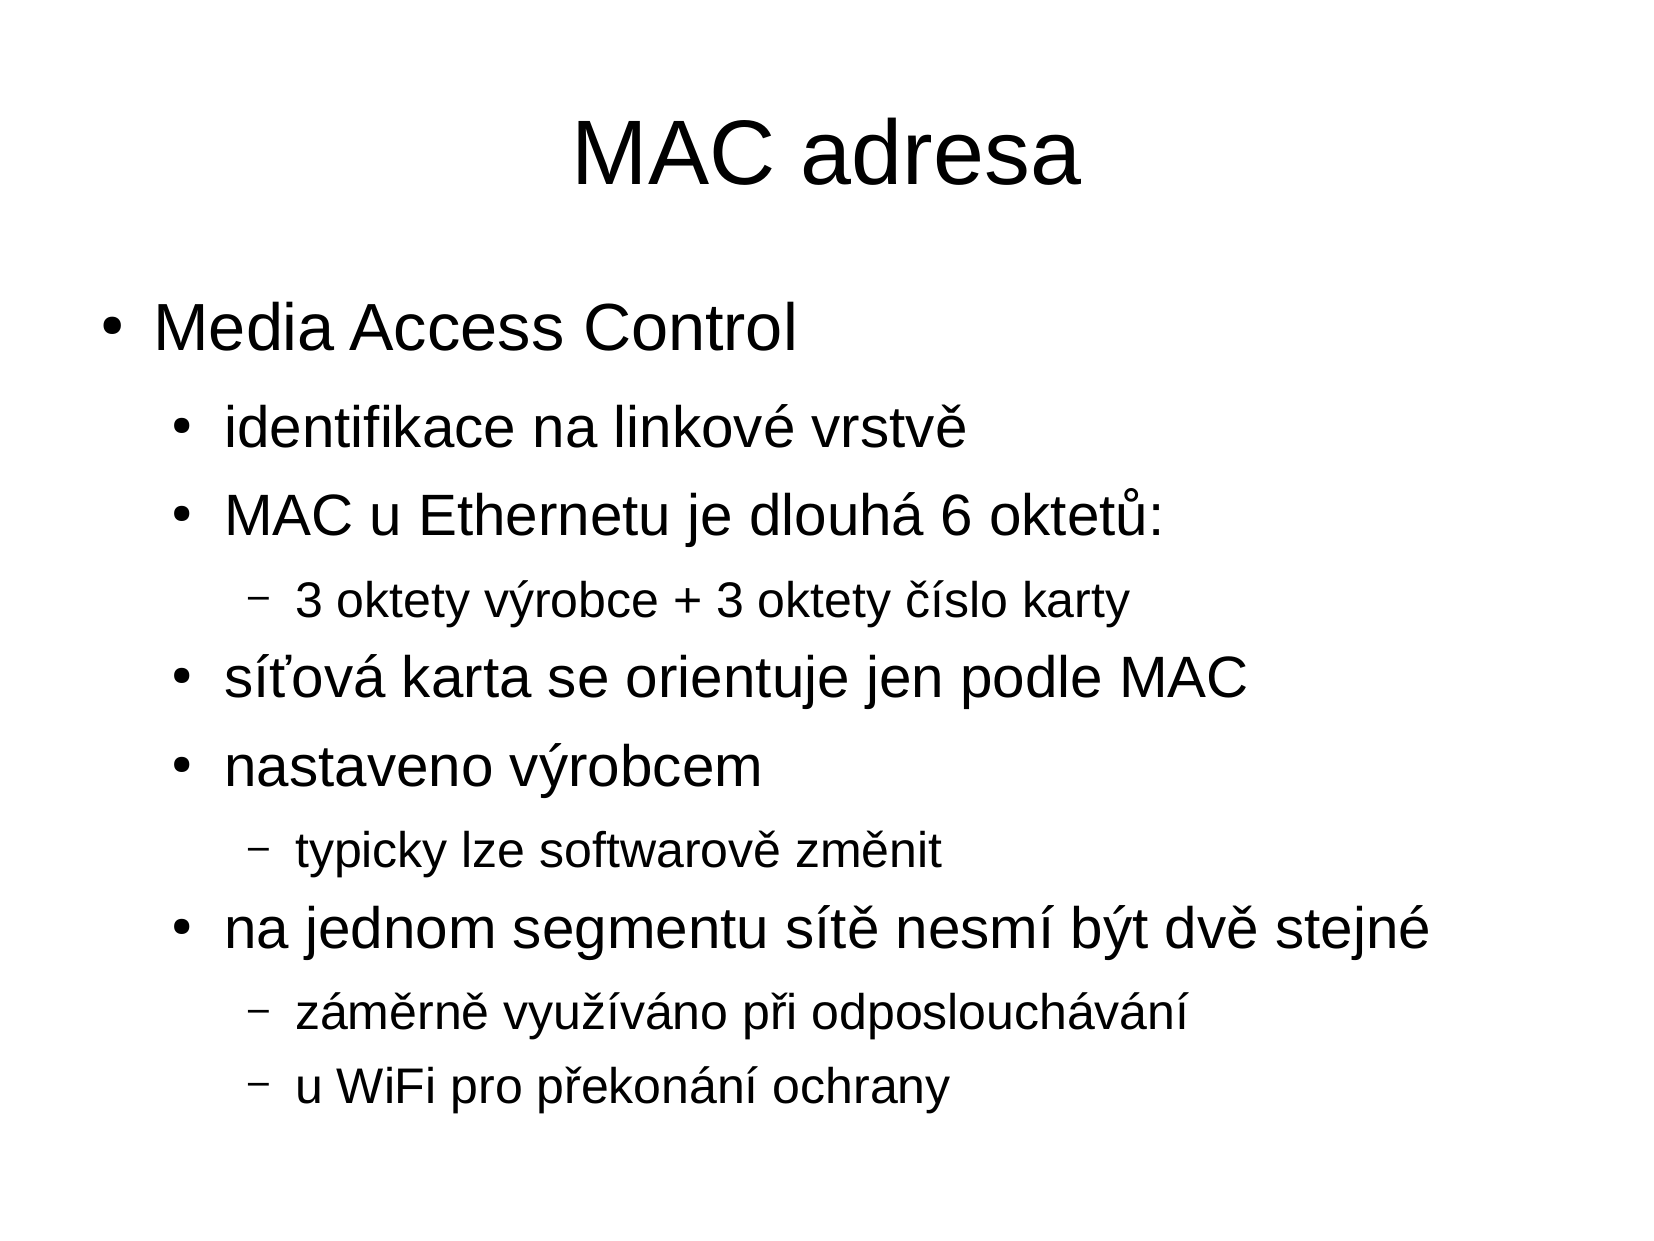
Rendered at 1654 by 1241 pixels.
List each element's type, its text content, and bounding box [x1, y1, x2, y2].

title MAC adresa [82, 56, 1571, 250]
list Media Access Control identifikace na linkové vrstvě MAC u Ethernetu je dlouhá 6 oktetů: 3 oktety výrobce + 3 oktety číslo karty síťová karta se orientuje jen podle MAC nastaveno výrobcem typicky lze softwarově změnit na jednom segmentu sítě nesmí být dvě stejné záměrně využíváno při odposlouchávání u WiFi pro překonání ochrany [82, 290, 1571, 1113]
